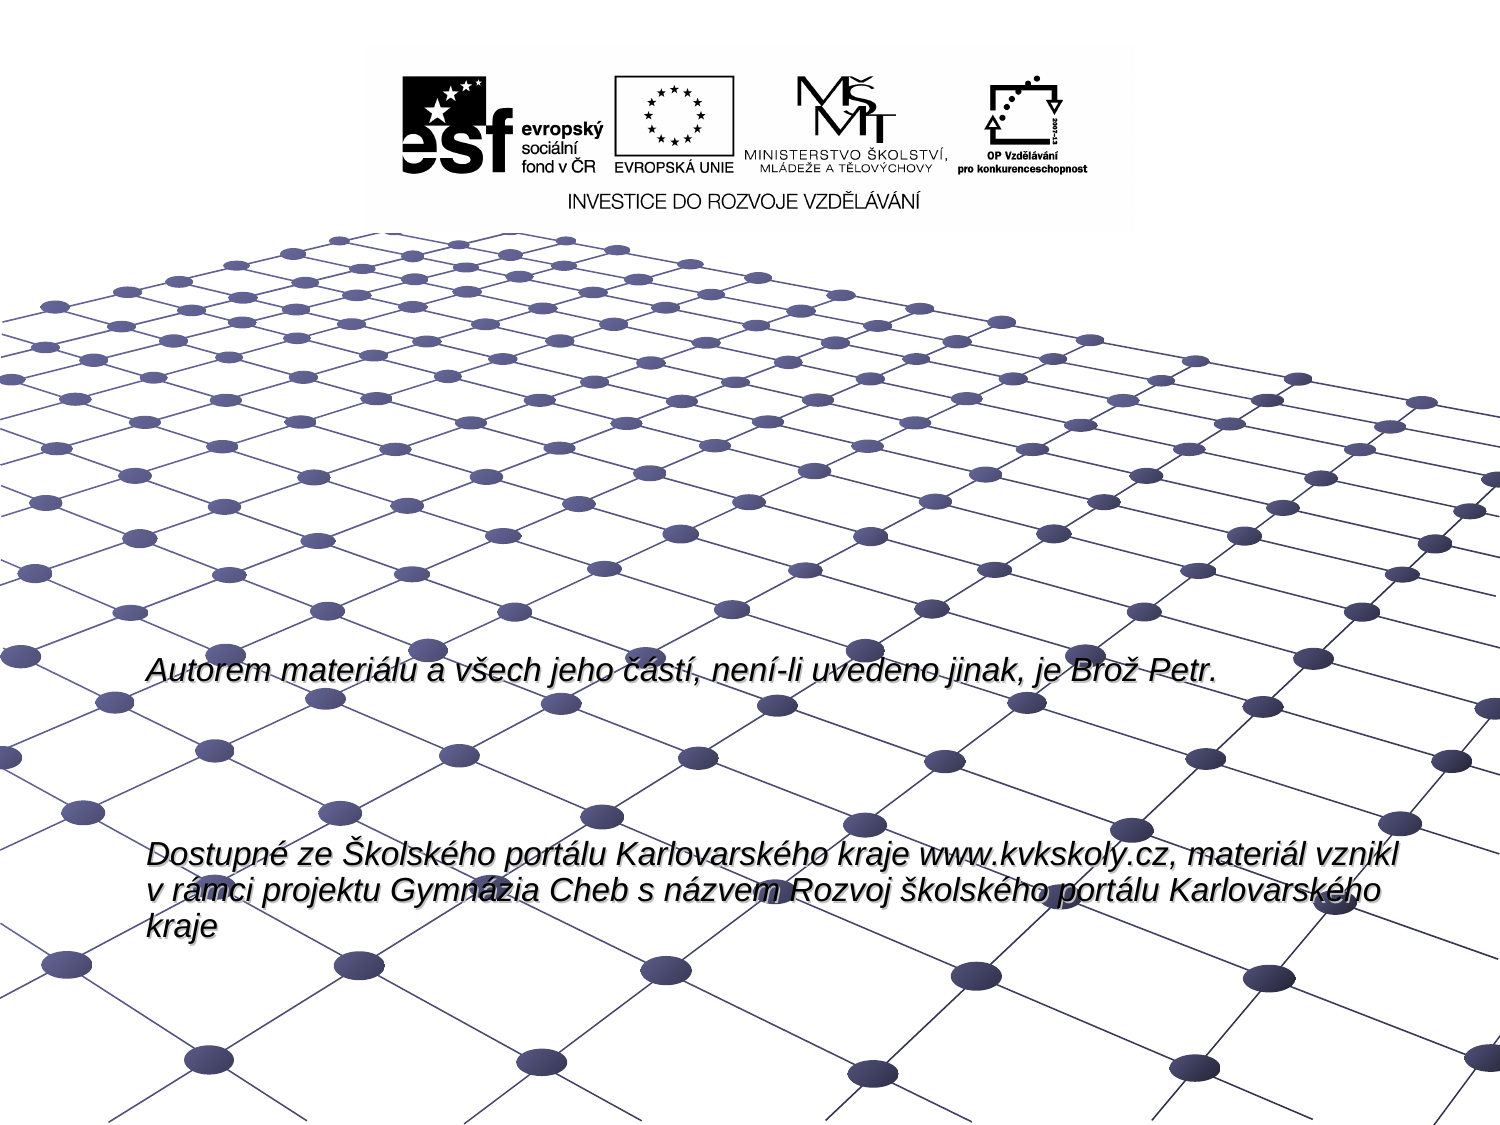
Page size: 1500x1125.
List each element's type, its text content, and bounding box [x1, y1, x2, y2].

picture [366, 45, 1134, 233]
list Autorem materiálu a všech jeho částí, není-li uvedeno jinak, je Brož Petr. Dostupné ze Školského portálu Karlovarského kraje www.kvkskoly.cz, materiál vznikl v rámci projektu Gymnázia Cheb s názvem Rozvoj školského portálu Karlovarského kraje [75, 262, 1426, 1006]
